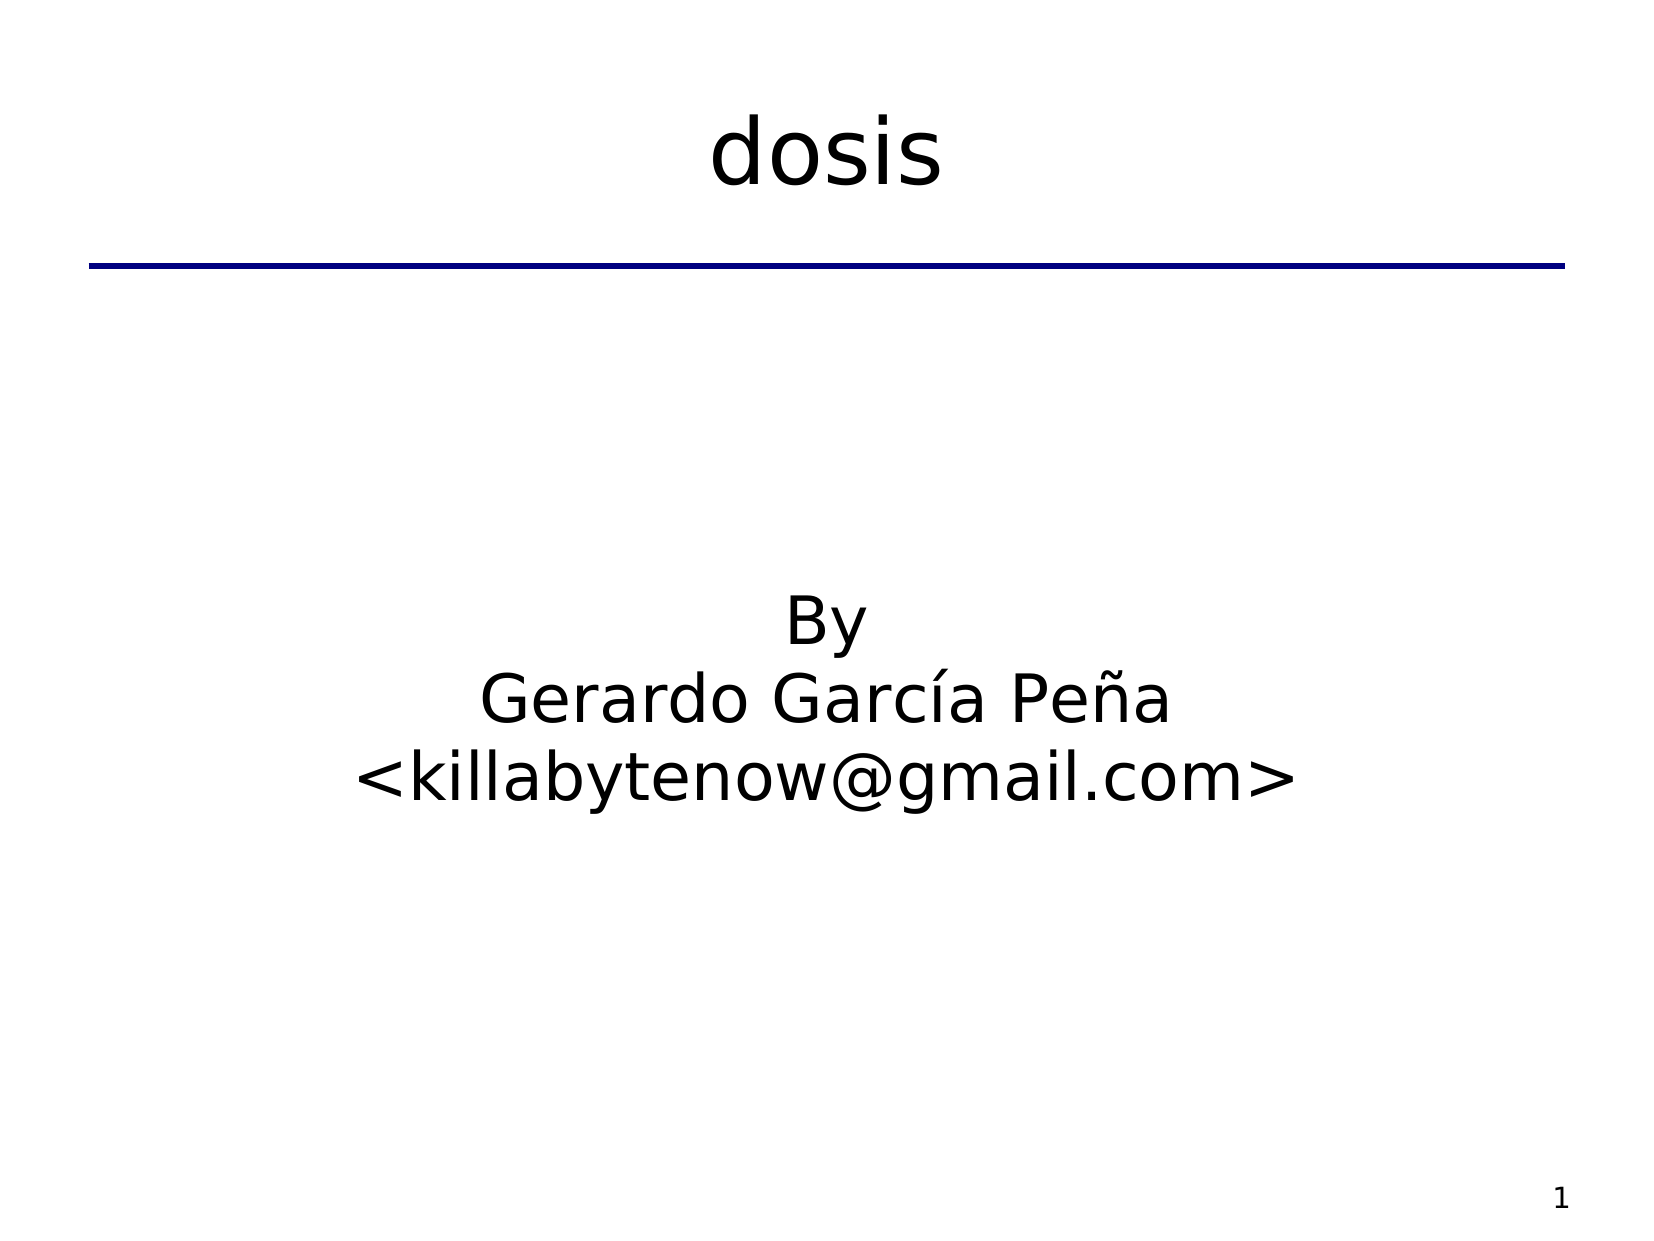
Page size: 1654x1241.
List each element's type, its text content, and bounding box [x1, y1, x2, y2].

title dosis [82, 49, 1571, 257]
subtitle By Gerardo García Peña <killabytenow@gmail.com> [82, 290, 1571, 1109]
